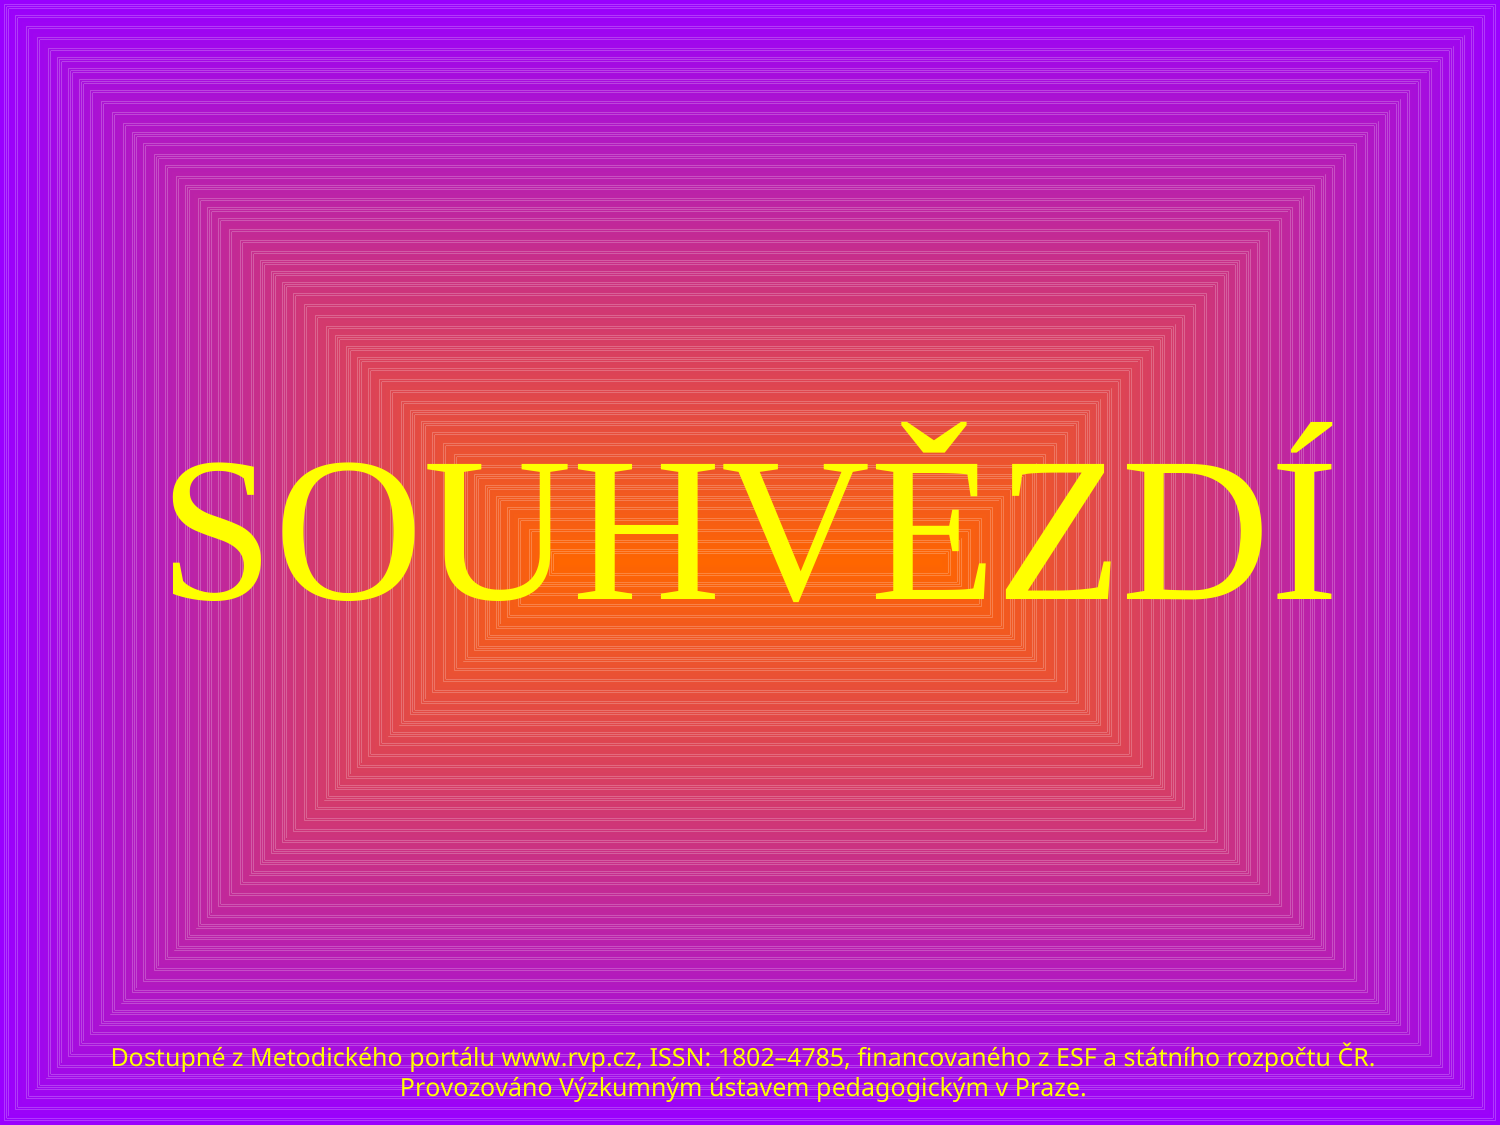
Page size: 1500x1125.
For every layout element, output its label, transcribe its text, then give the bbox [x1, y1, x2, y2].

text_box SOUHVĚZDÍ [0, 385, 1500, 649]
text_box Dostupné z Metodického portálu www.rvp.cz, ISSN: 1802–4785, financovaného z ESF a státního rozpočtu ČR. Provozováno Výzkumným ústavem pedagogickým v Praze. [35, 1041, 1454, 1102]
